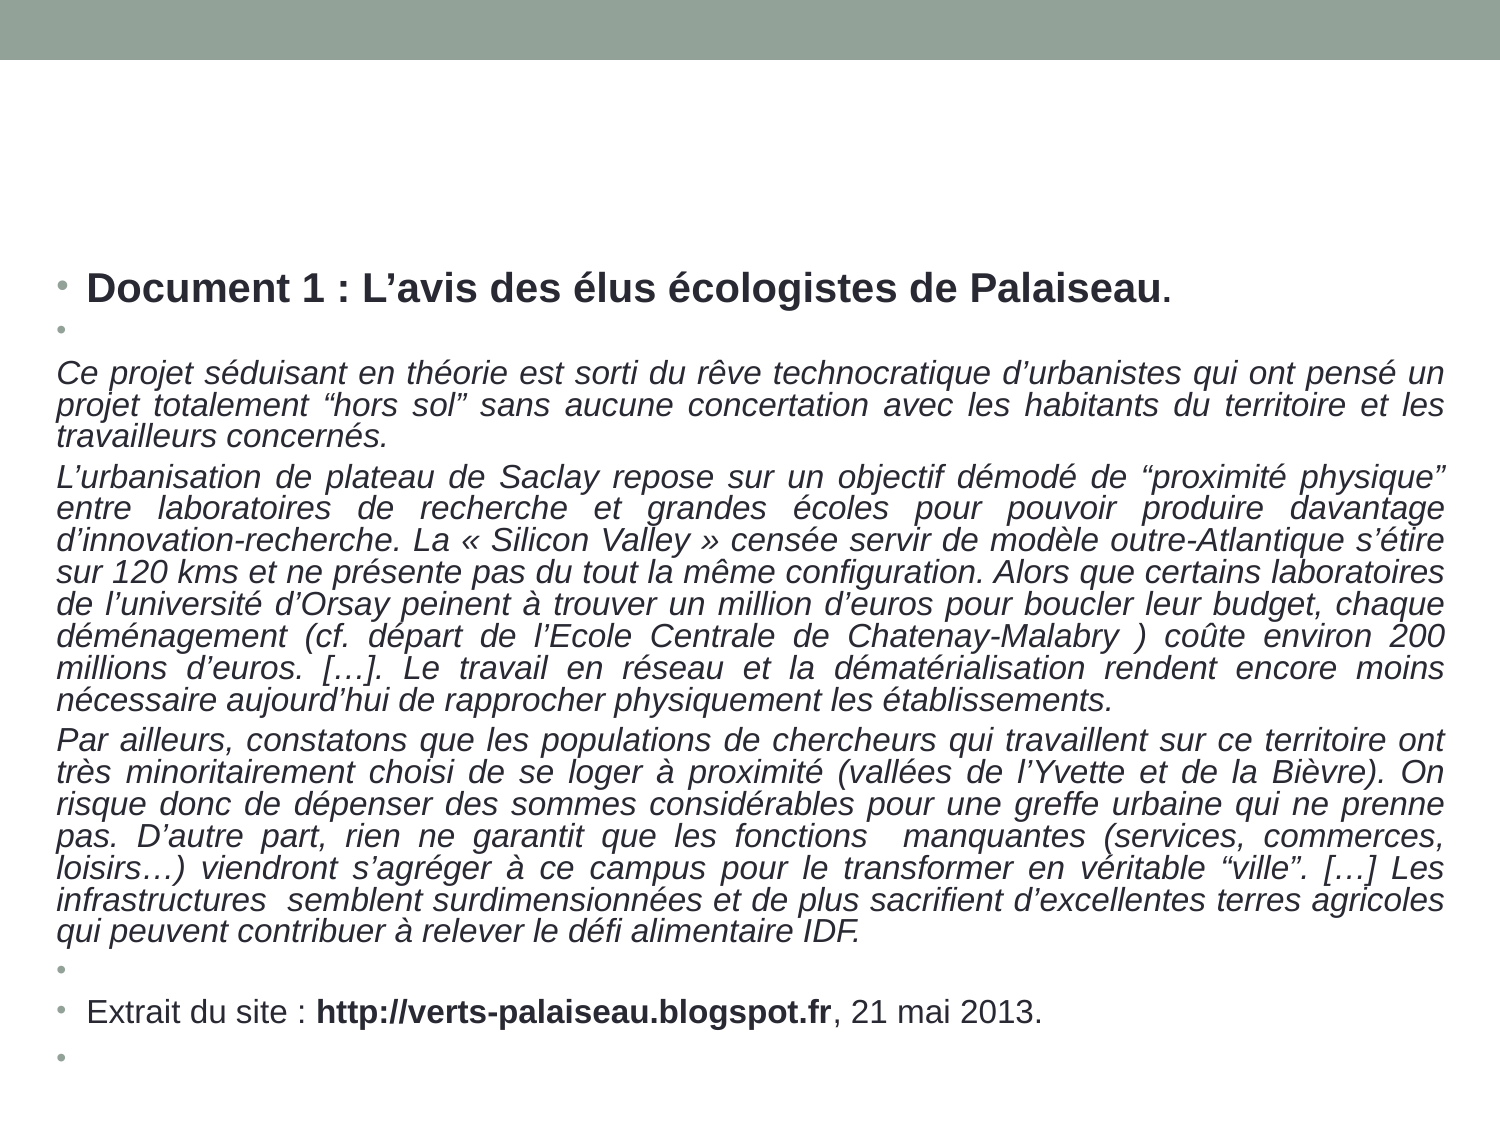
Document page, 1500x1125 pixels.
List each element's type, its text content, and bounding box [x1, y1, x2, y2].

list Document 1 : L’avis des élus écologistes de Palaiseau. Ce projet séduisant en théorie est sorti du rêve technocratique d’urbanistes qui ont pensé un projet totalement “hors sol” sans aucune concertation avec les habitants du territoire et les travailleurs concernés. L’urbanisation de plateau de Saclay repose sur un objectif démodé de “proximité physique” entre laboratoires de recherche et grandes écoles pour pouvoir produire davantage d’innovation-recherche. La « Silicon Valley » censée servir de modèle outre-Atlantique s’étire sur 120 kms et ne présente pas du tout la même configuration. Alors que certains laboratoires de l’université d’Orsay peinent à trouver un million d’euros pour boucler leur budget, chaque déménagement (cf. départ de l’Ecole Centrale de Chatenay-Malabry ) coûte environ 200 millions d’euros. […]. Le travail en réseau et la dématérialisation rendent encore moins nécessaire aujourd’hui de rapprocher physiquement les établissements. Par ailleurs, constatons que les populations de chercheurs qui travaillent sur ce territoire ont très minoritairement choisi de se loger à proximité (vallées de l’Yvette et de la Bièvre). On risque donc de dépenser des sommes considérables pour une greffe urbaine qui ne prenne pas. D’autre part, rien ne garantit que les fonctions manquantes (services, commerces, loisirs…) viendront s’agréger à ce campus pour le transformer en véritable “ville”. […] Les infrastructures semblent surdimensionnées et de plus sacrifient d’excellentes terres agricoles qui peuvent contribuer à relever le défi alimentaire IDF. Extrait du site : http://verts-palaiseau.blogspot.fr, 21 mai 2013. [41, 262, 1483, 1063]
